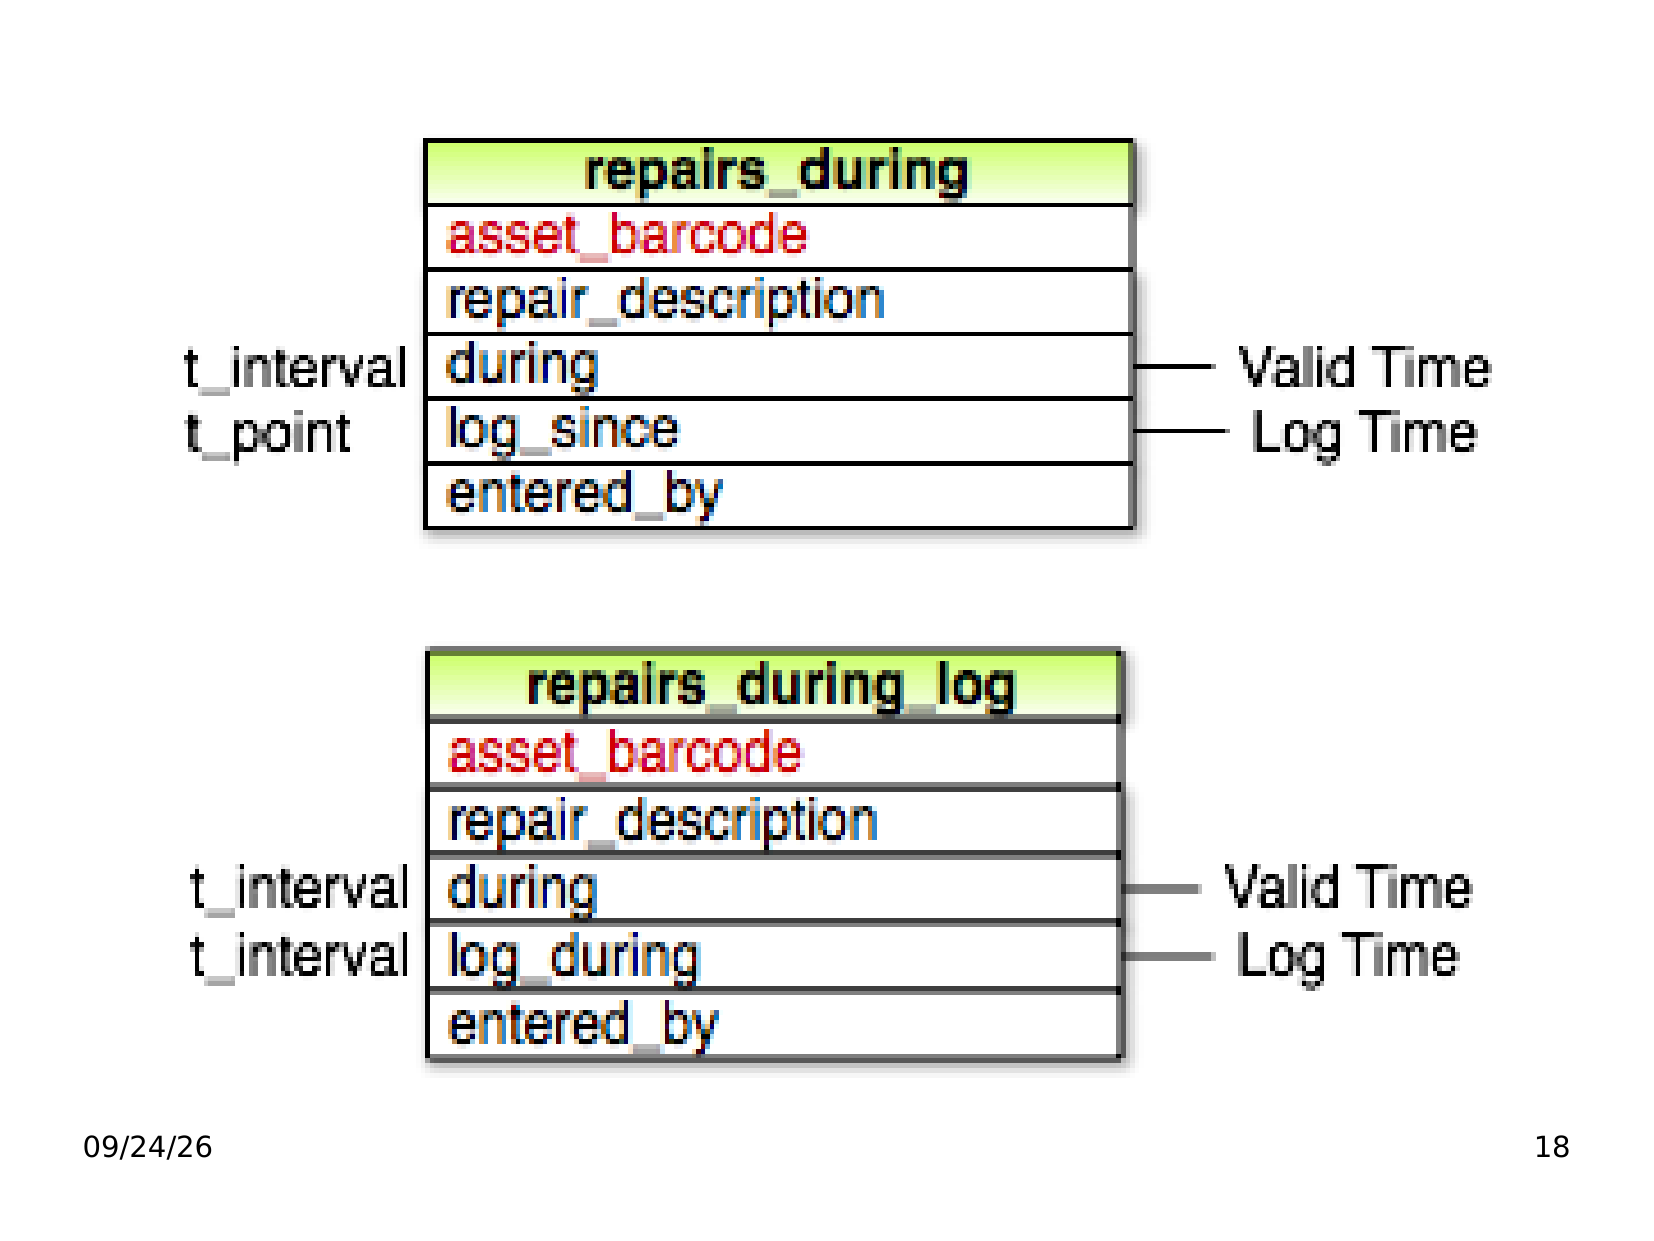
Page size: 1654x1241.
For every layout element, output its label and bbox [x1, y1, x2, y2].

picture [150, 637, 1492, 1088]
picture [69, 51, 1525, 563]
